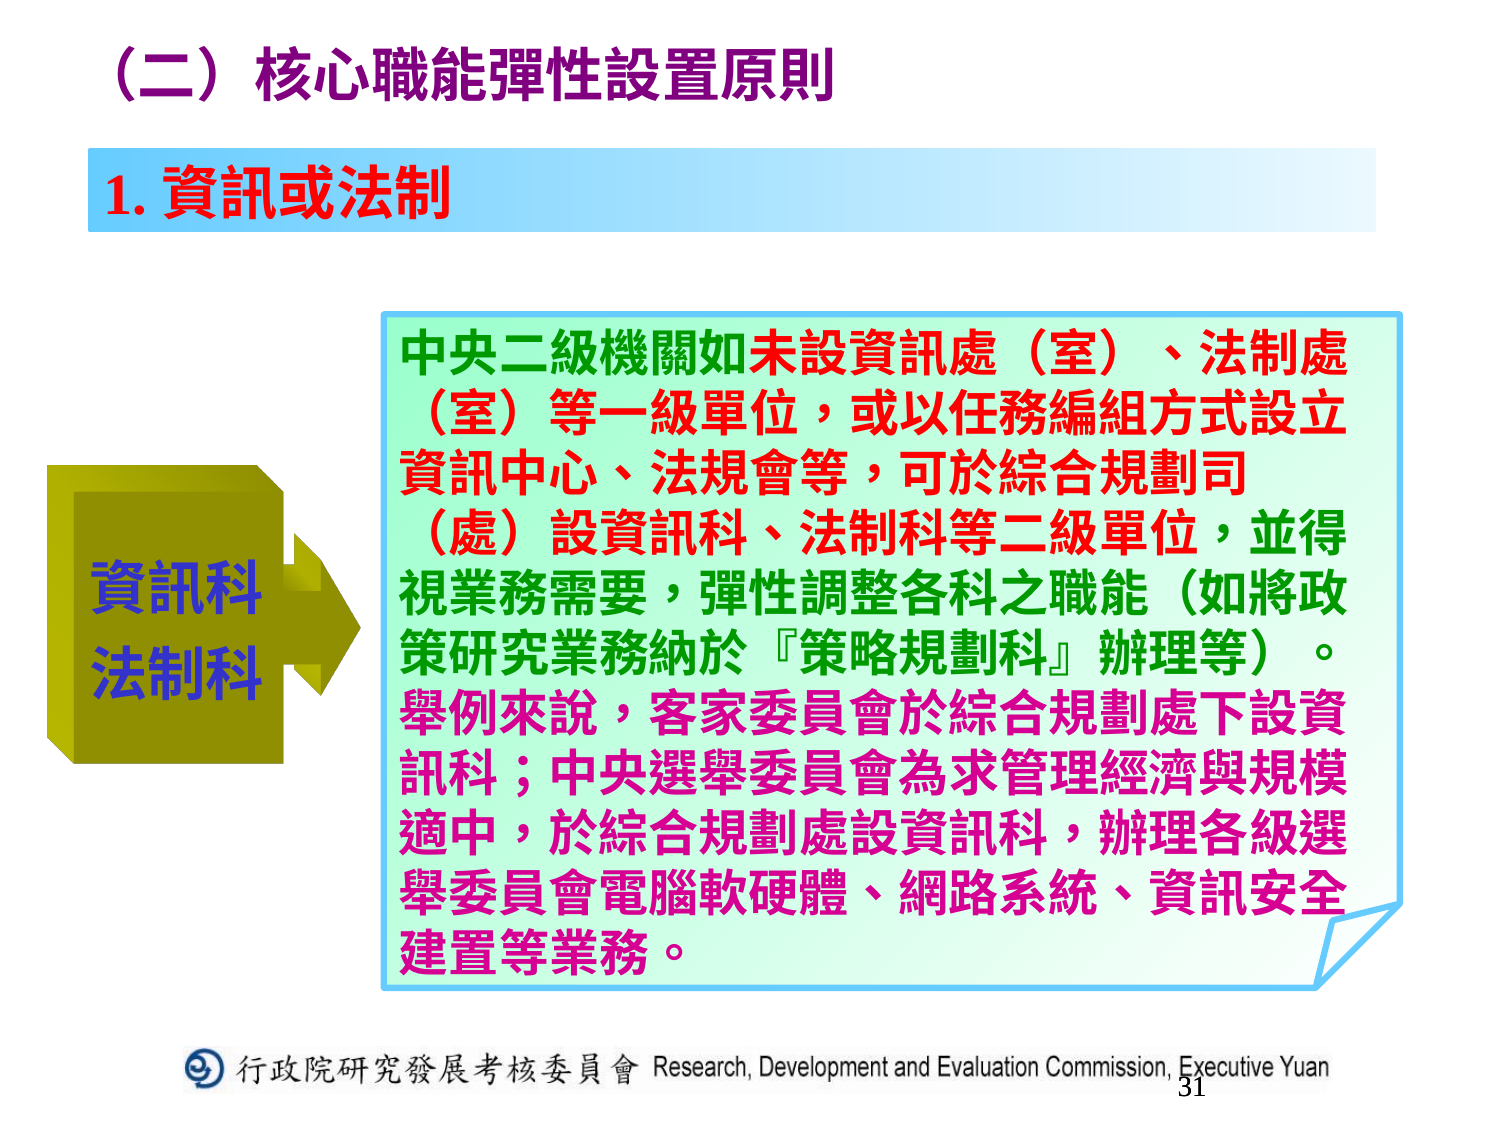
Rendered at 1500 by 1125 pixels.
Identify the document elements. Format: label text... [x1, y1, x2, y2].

text_box 1.資訊或法制 [89, 149, 1376, 232]
text_box （二）核心職能彈性設置原則 [65, 31, 1140, 116]
text_box 中央二級機關如未設資訊處（室）、法制處（室）等一級單位，或以任務編組方式設立資訊中心、法規會等，可於綜合規劃司（處）設資訊科、法制科等二級單位，並得視業務需要，彈性調整各科之職能（如將政策研究業務納於『策略規劃科』辦理等）。舉例來說，客家委員會於綜合規劃處下設資訊科；中央選舉委員會為求管理經濟與規模適中，於綜合規劃處設資訊科，辦理各級選舉委員會電腦軟硬體、網路系統、資訊安全建置等業務。 [383, 314, 1400, 988]
text_box [1162, 1025, 1476, 1101]
